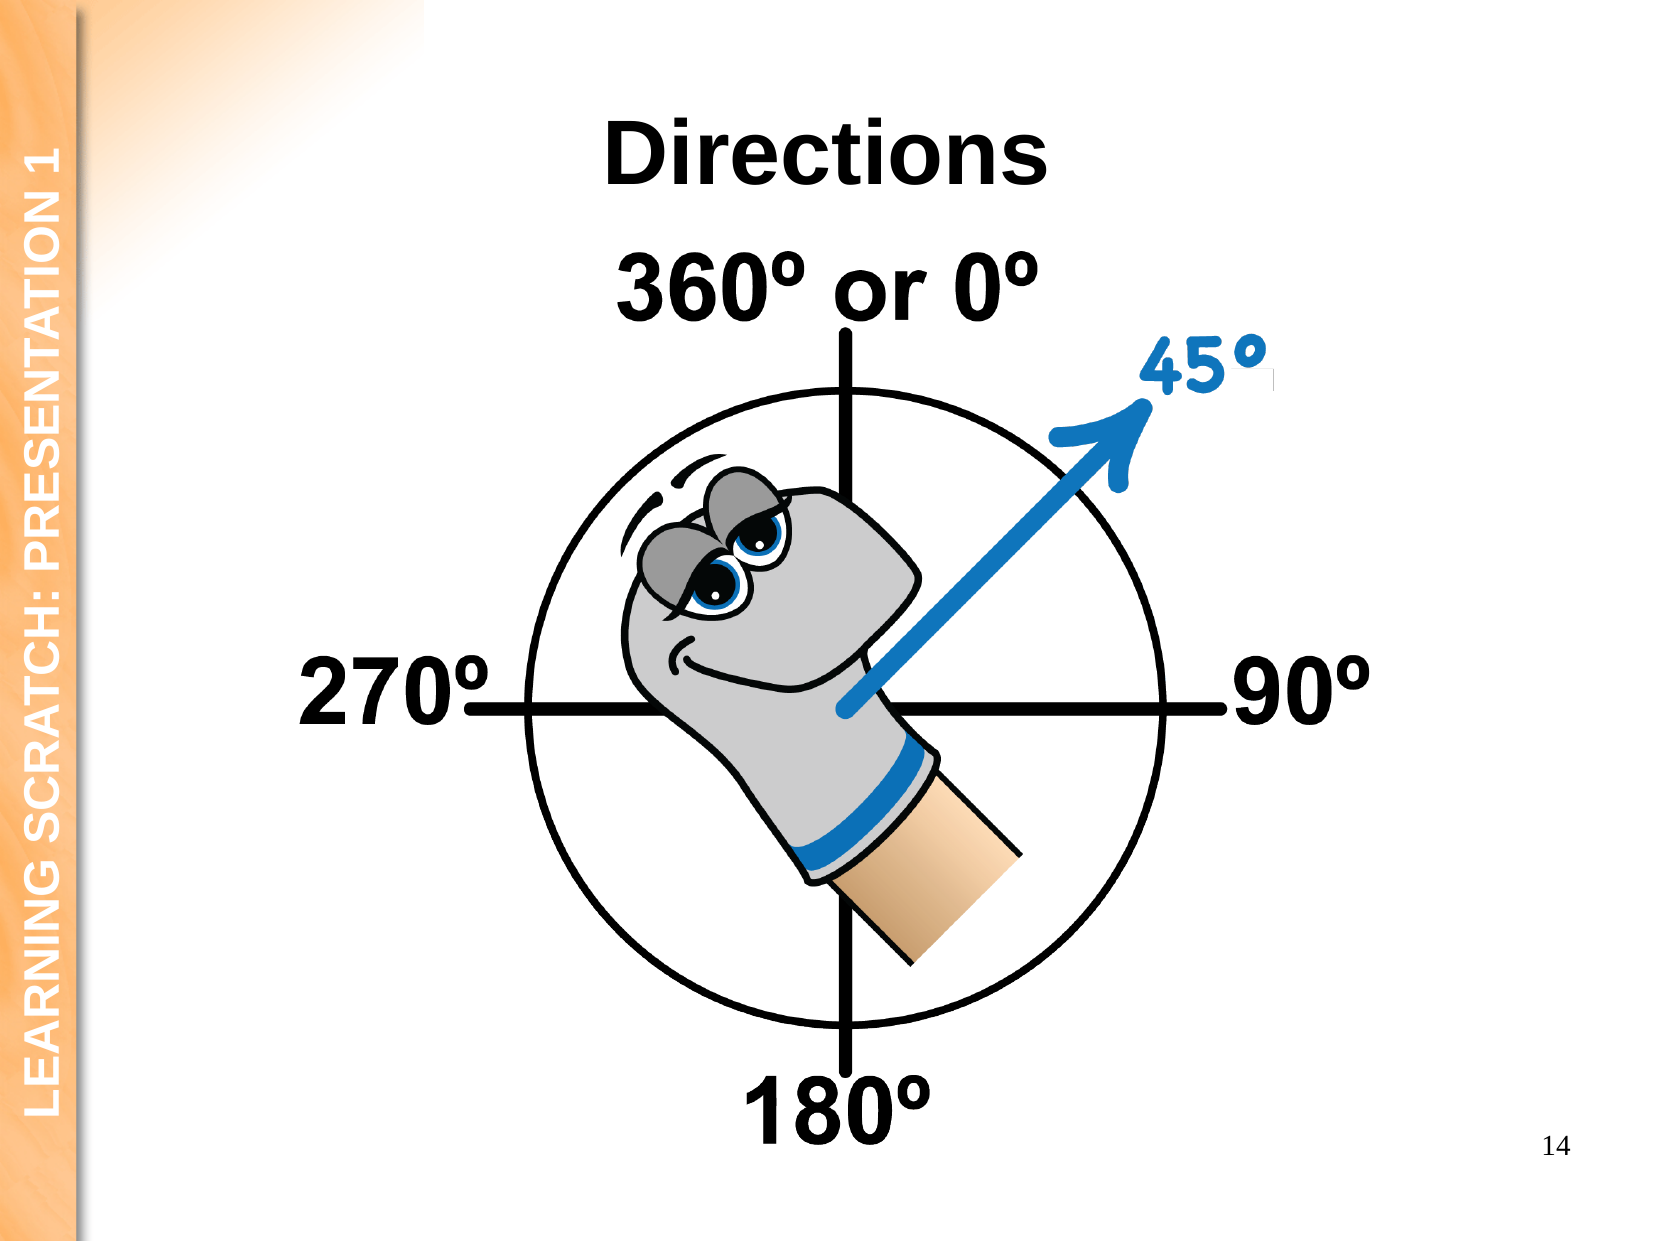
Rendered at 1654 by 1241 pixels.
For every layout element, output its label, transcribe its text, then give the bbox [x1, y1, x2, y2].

title Directions [82, 49, 1571, 257]
picture [0, 0, 1370, 1241]
